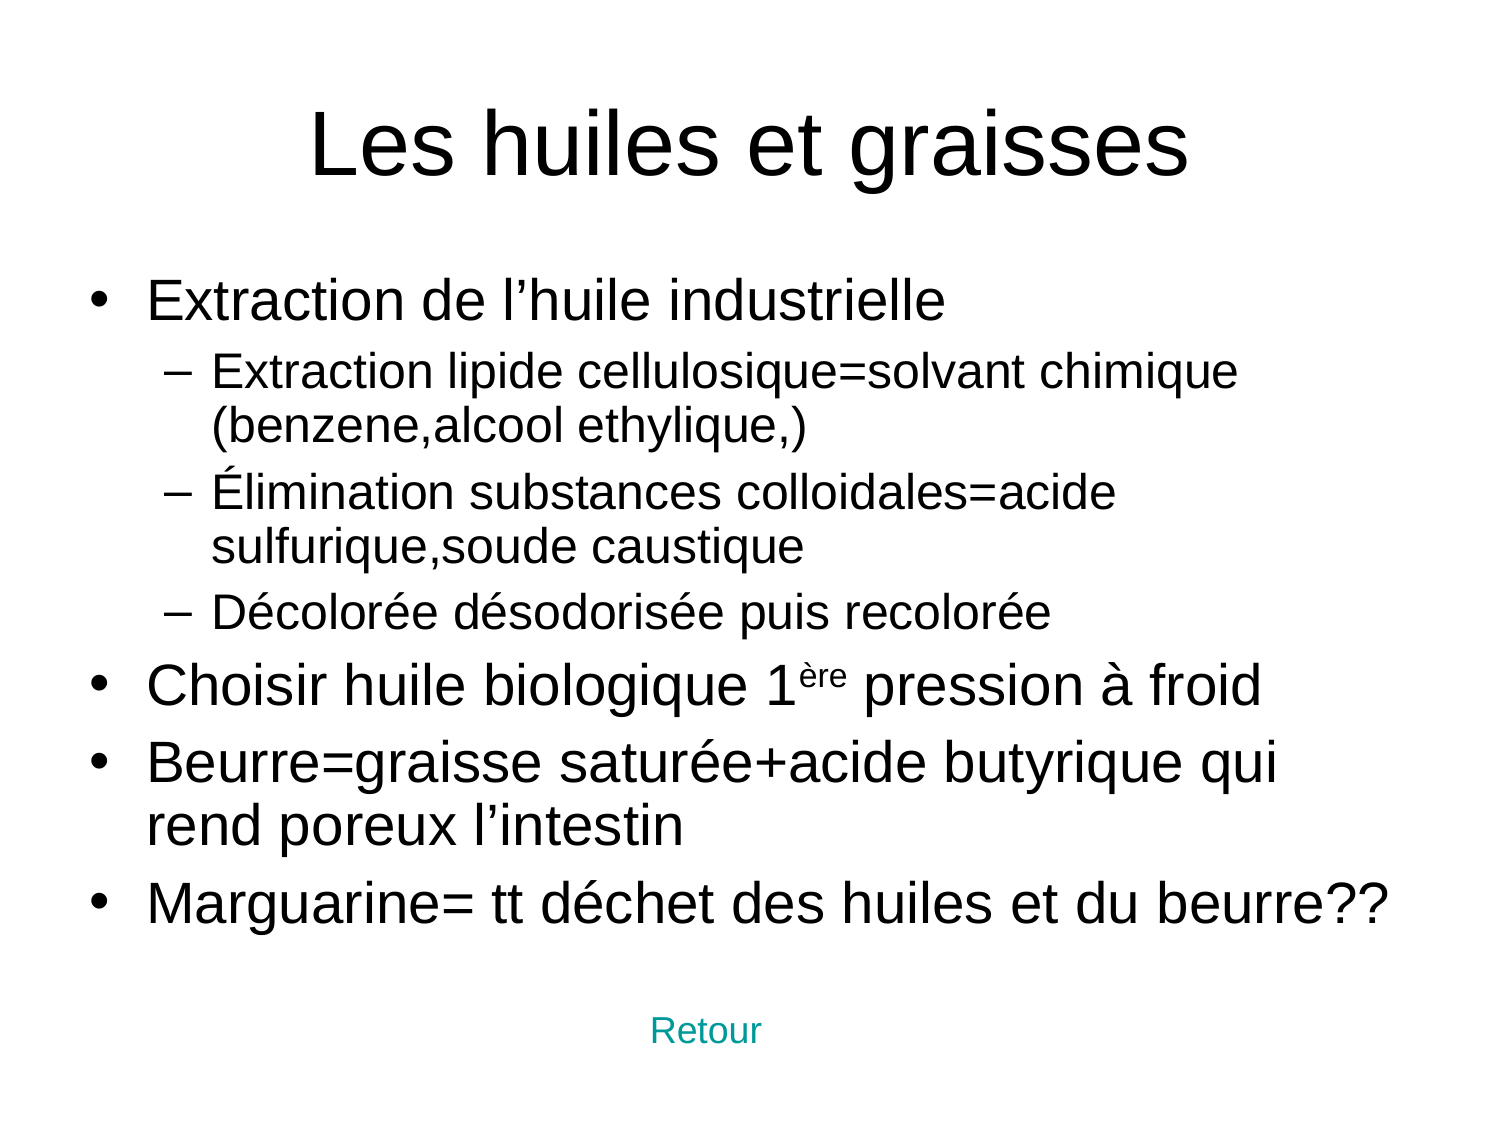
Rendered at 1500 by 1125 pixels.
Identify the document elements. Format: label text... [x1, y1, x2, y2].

text_box Retour [635, 998, 788, 1059]
title Les huiles et graisses [75, 45, 1426, 233]
list Extraction de l’huile industrielle Extraction lipide cellulosique=solvant chimique (benzene,alcool ethylique,) Élimination substances colloidales=acide sulfurique,soude caustique Décolorée désodorisée puis recolorée Choisir huile biologique 1ère pression à froid Beurre=graisse saturée+acide butyrique qui rend poreux l’intestin Marguarine= tt déchet des huiles et du beurre?? [75, 262, 1426, 1005]
